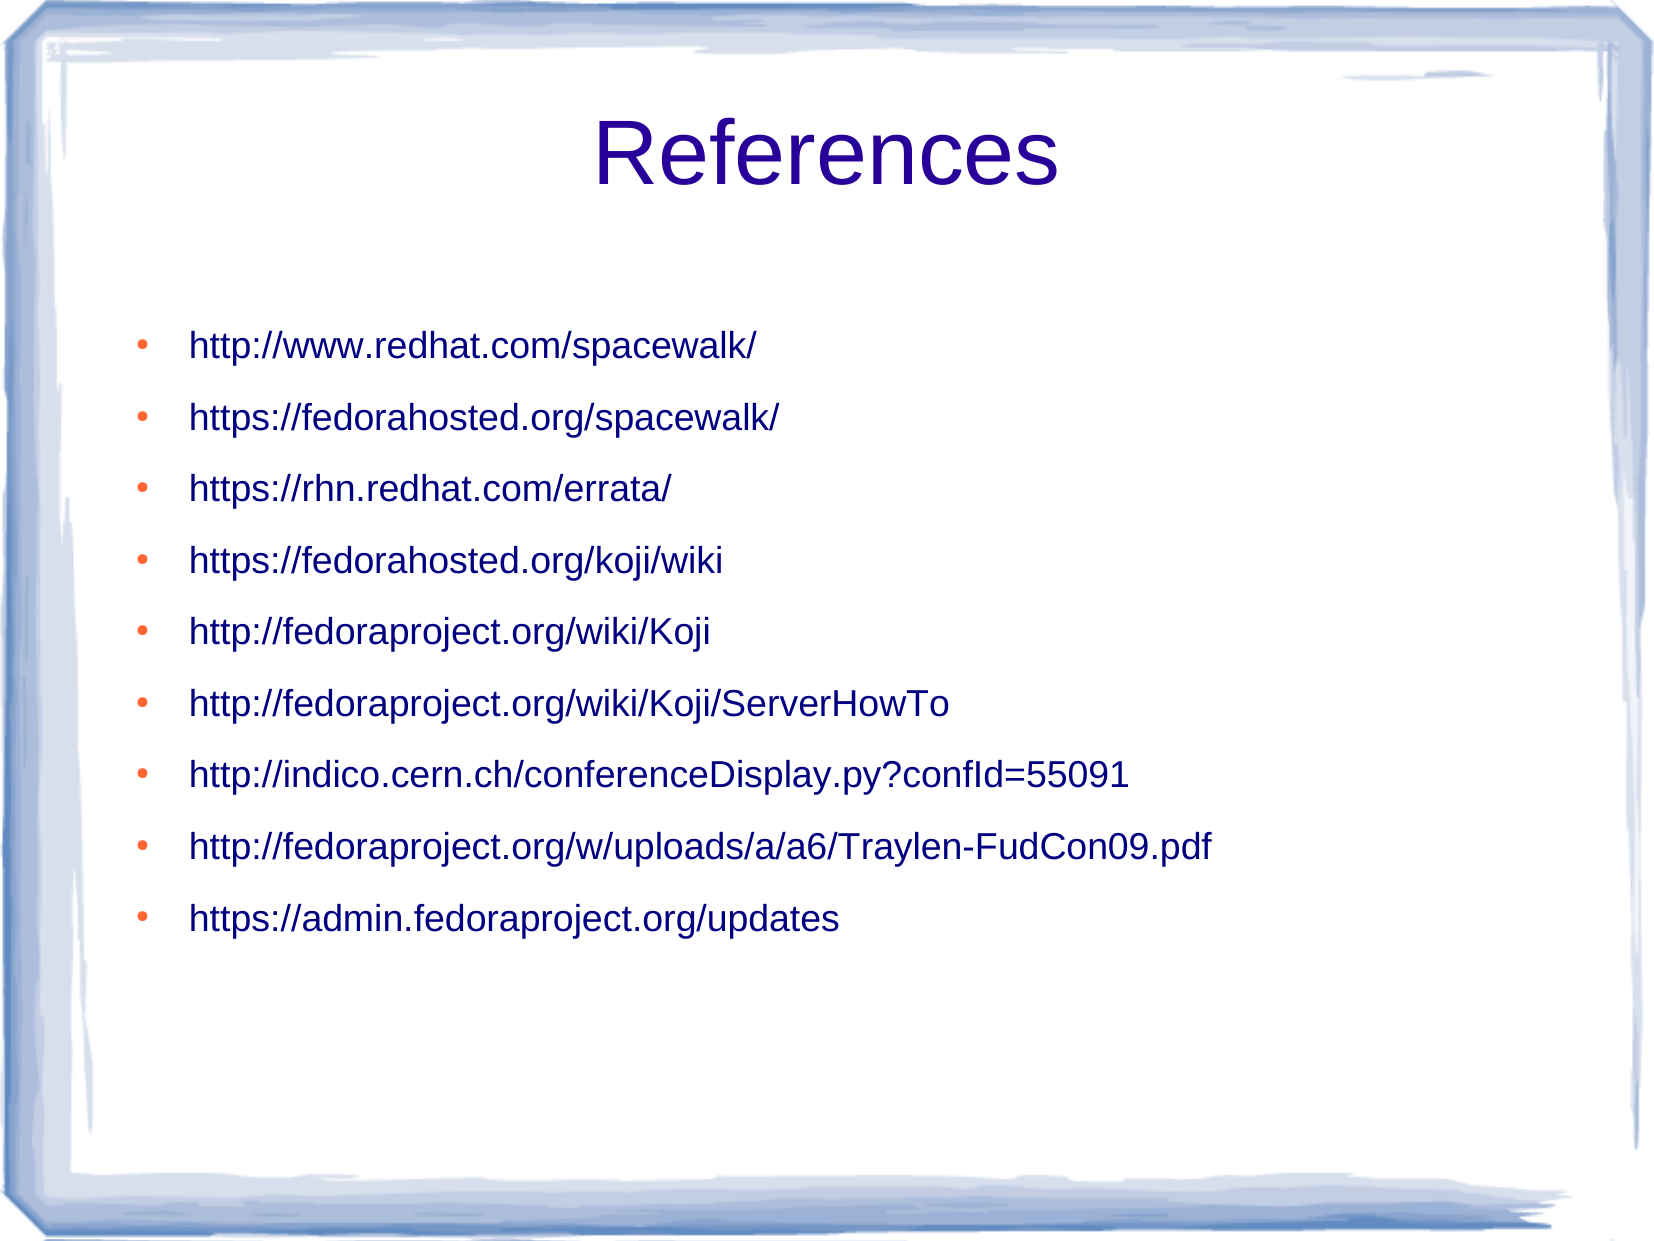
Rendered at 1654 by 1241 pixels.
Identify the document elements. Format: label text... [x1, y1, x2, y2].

picture [0, 0, 1654, 1241]
list http://www.redhat.com/spacewalk/ https://fedorahosted.org/spacewalk/ https://rhn.redhat.com/errata/ https://fedorahosted.org/koji/wiki http://fedoraproject.org/wiki/Koji http://fedoraproject.org/wiki/Koji/ServerHowTo http://indico.cern.ch/conferenceDisplay.py?confId=55091 http://fedoraproject.org/w/uploads/a/a6/Traylen-FudCon09.pdf https://admin.fedoraproject.org/updates [118, 324, 1571, 990]
title References [82, 49, 1571, 257]
